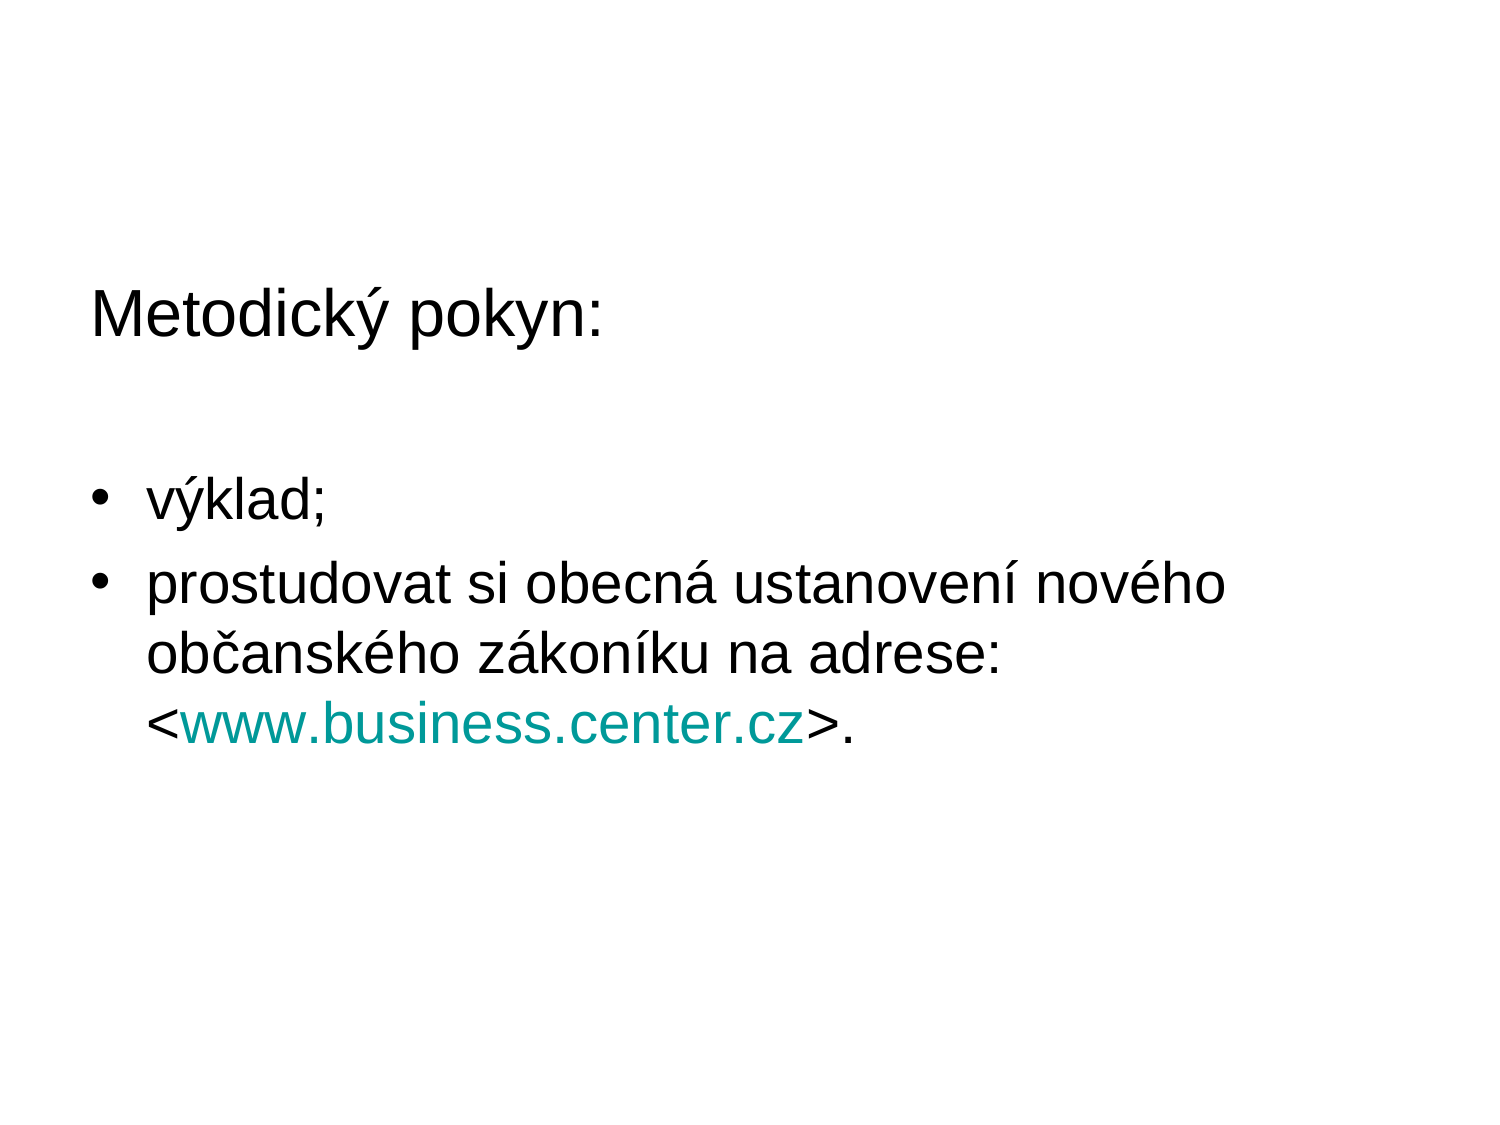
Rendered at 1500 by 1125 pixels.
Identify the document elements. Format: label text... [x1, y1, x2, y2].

list Metodický pokyn: výklad; prostudovat si obecná ustanovení nového občanského zákoníku na adrese: <www.business.center.cz>. [75, 262, 1500, 1006]
